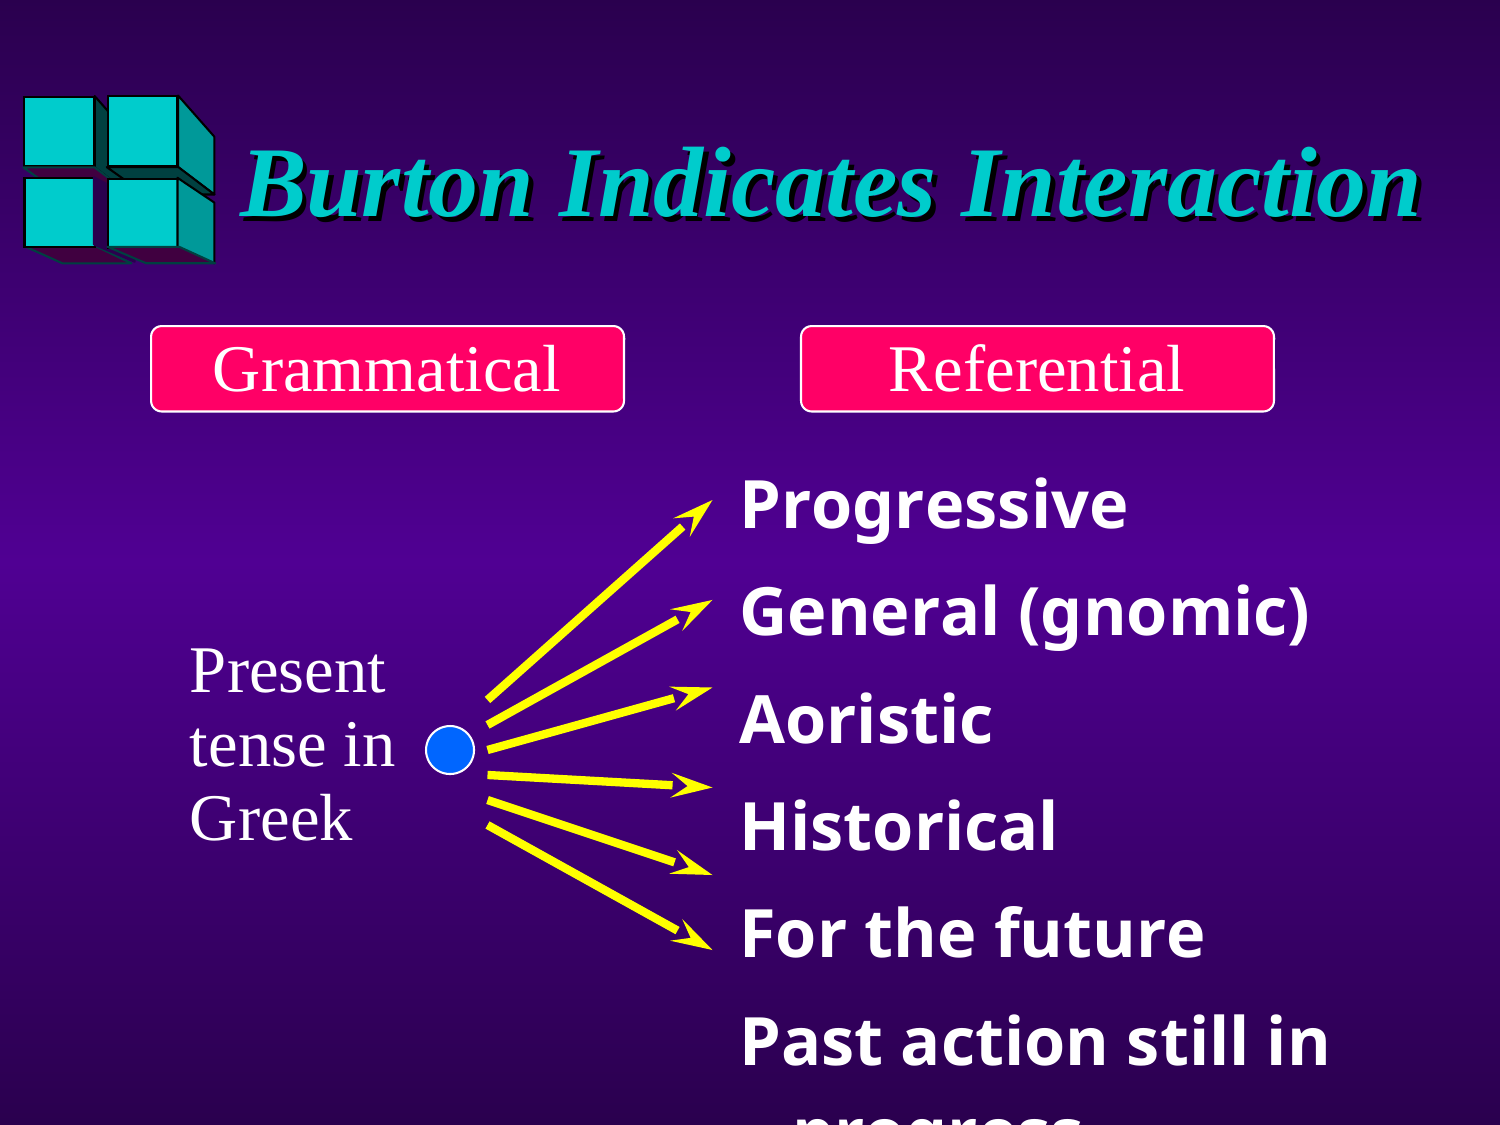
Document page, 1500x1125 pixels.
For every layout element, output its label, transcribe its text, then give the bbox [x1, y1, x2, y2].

text_box Present tense in Greek [174, 624, 513, 863]
title Burton Indicates Interaction [224, 78, 1463, 288]
list Progressive General (gnomic) Aoristic Historical For the future Past action still in progress [724, 450, 1425, 1097]
text_box Grammatical [151, 326, 625, 412]
text_box Referential [801, 326, 1274, 412]
